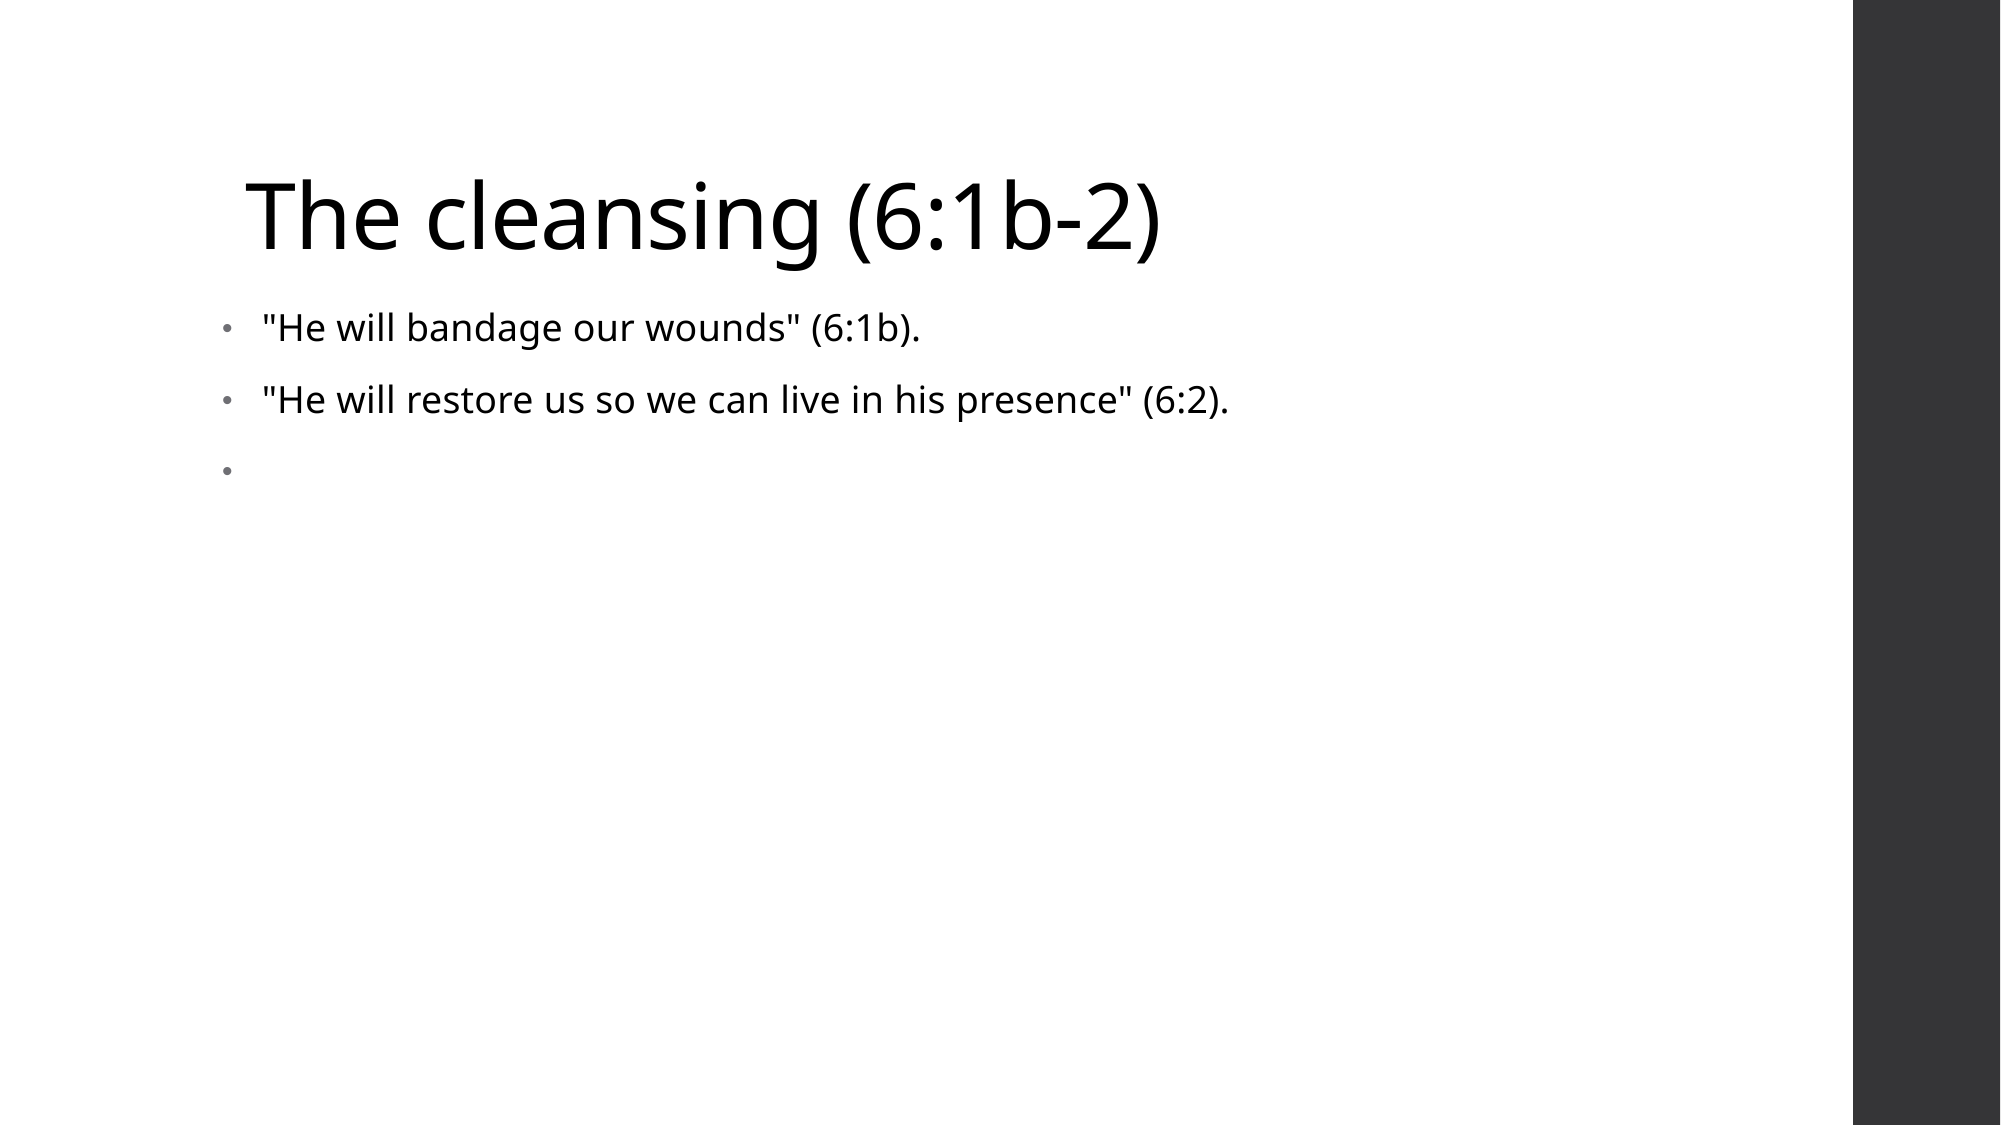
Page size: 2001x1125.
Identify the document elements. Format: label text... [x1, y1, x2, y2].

title The cleansing (6:1b-2) [206, 60, 1797, 278]
list "He will bandage our wounds" (6:1b). "He will restore us so we can live in his presence" (6:2). [206, 299, 1617, 1014]
